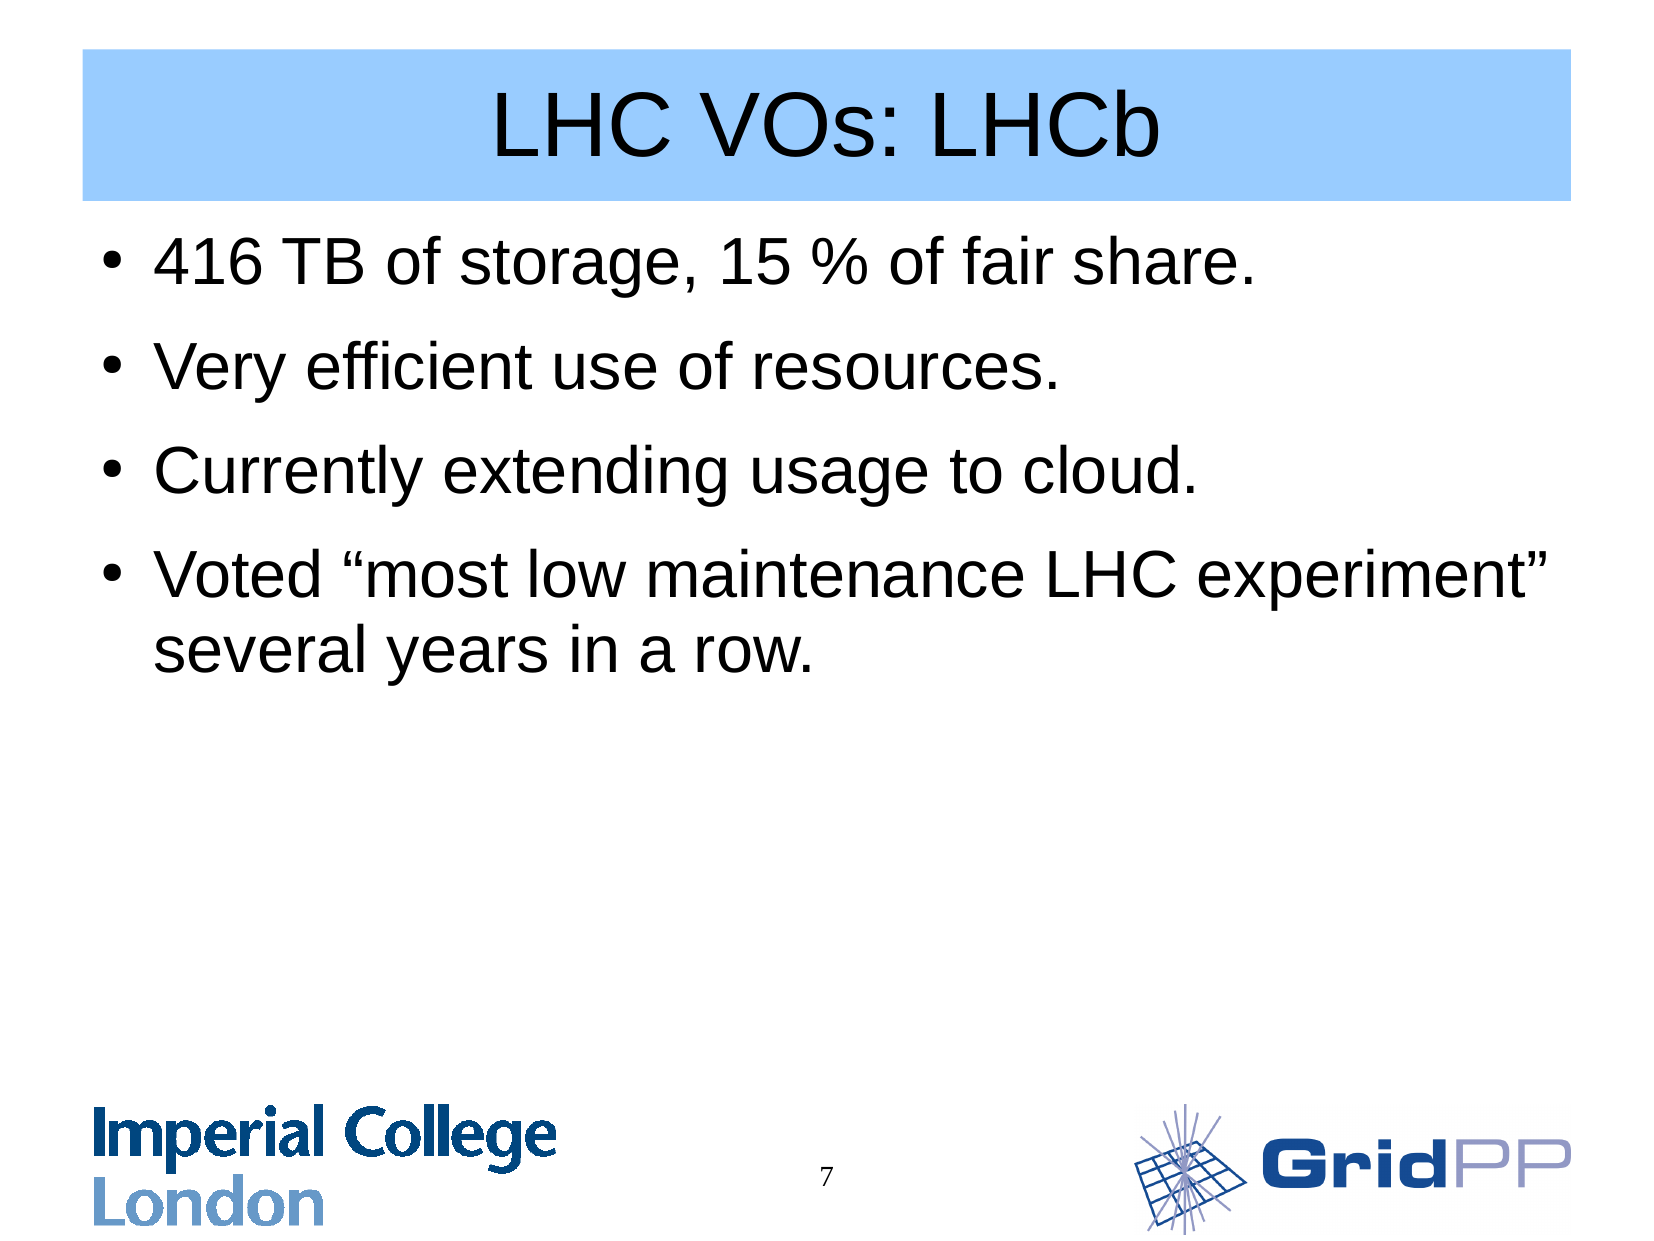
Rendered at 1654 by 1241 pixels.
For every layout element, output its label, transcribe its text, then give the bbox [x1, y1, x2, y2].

picture [94, 1104, 556, 1226]
title LHC VOs: LHCb [82, 49, 1571, 201]
picture [1134, 1104, 1571, 1235]
list 416 TB of storage, 15 % of fair share. Very efficient use of resources. Currently extending usage to cloud. Voted “most low maintenance LHC experiment” several years in a row. [82, 224, 1571, 1063]
